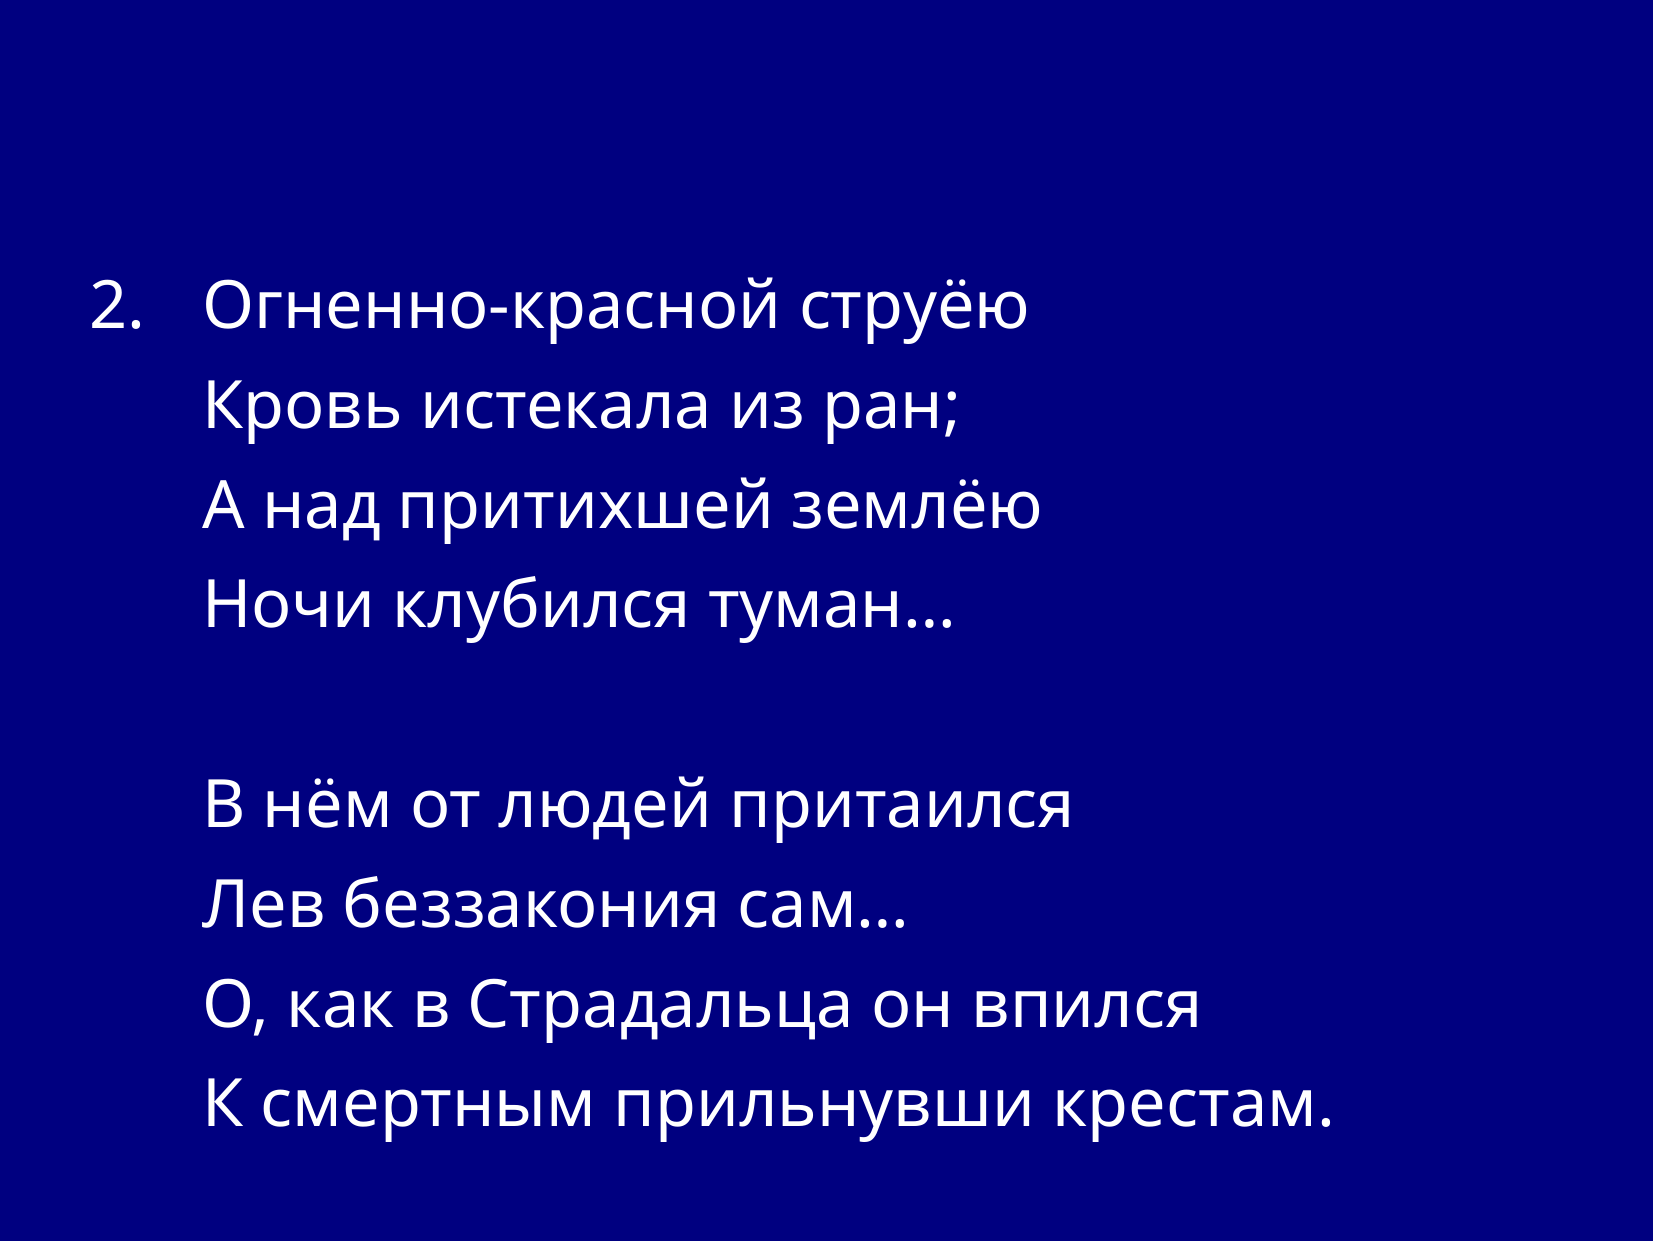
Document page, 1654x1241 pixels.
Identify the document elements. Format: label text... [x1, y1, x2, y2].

text_box 2. Огненно-красной струёю Кровь истекала из ран; А над притихшей землёю Ночи клубился туман… В нём от людей притаился Лев беззакония сам… О, как в Страдальца он впился К смертным прильнувши крестам. [75, 150, 1576, 1163]
